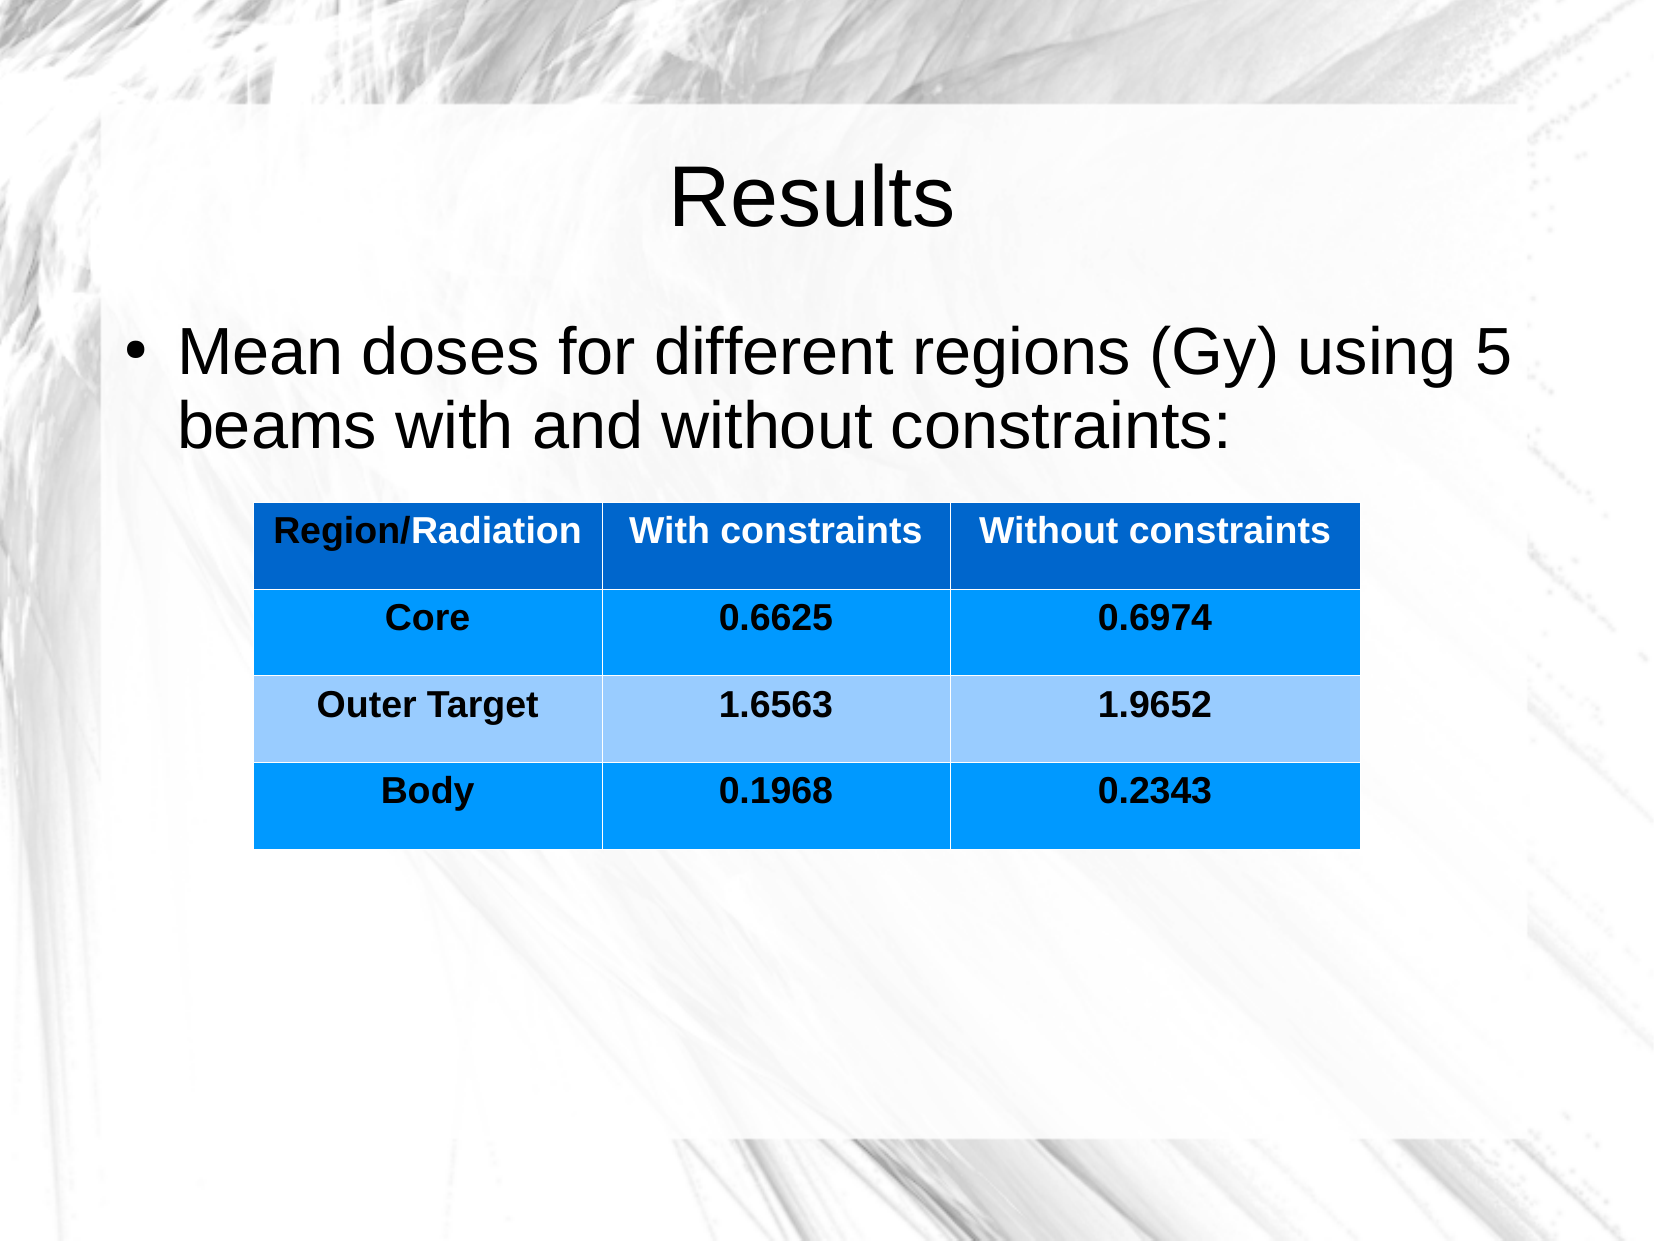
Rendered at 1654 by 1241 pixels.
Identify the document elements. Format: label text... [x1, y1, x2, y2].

picture [0, 0, 1654, 1241]
table_header With constraints [603, 503, 950, 589]
table_header Region/Radiation [254, 503, 602, 589]
table_cell Core [254, 590, 602, 675]
table_cell 0.2343 [951, 763, 1360, 849]
table_cell 1.9652 [951, 676, 1360, 762]
table_cell Body [254, 763, 602, 849]
table_header Without constraints [951, 503, 1360, 589]
table_cell 0.1968 [603, 763, 950, 849]
list Mean doses for different regions (Gy) using 5 beams with and without constraints: [106, 313, 1530, 482]
title Results [118, 112, 1506, 281]
table_cell 0.6625 [603, 590, 950, 675]
table_cell Outer Target [254, 676, 602, 762]
table_cell 1.6563 [603, 676, 950, 762]
table_cell 0.6974 [951, 590, 1360, 675]
